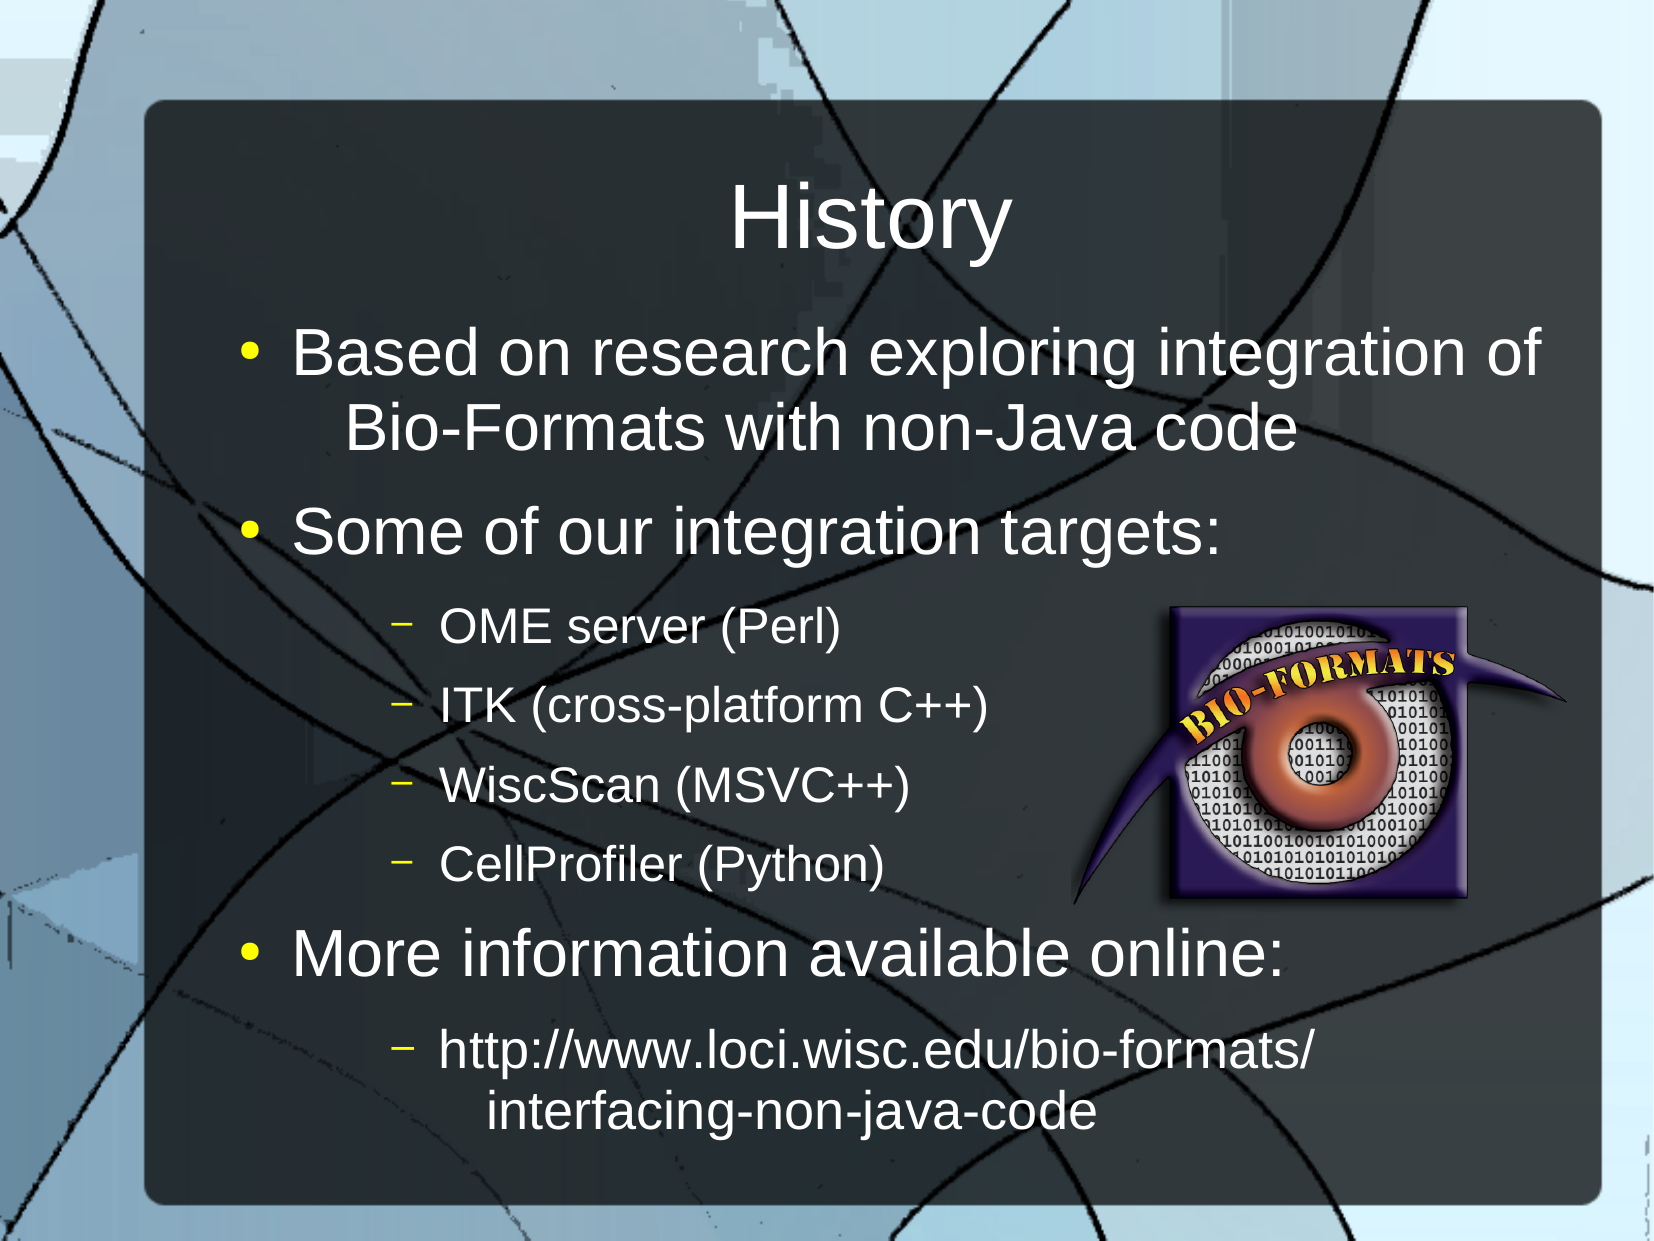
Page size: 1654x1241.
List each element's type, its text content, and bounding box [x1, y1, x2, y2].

list Based on research exploring integration of Bio-Formats with non-Java code Some of our integration targets: OME server (Perl) ITK (cross-platform C++) WiscScan (MSVC++) CellProfiler (Python) More information available online: http://www.loci.wisc.edu/bio-formats/interfacing-non-java-code [202, 314, 1567, 1141]
title History [159, 108, 1583, 325]
picture [0, 0, 1654, 1241]
